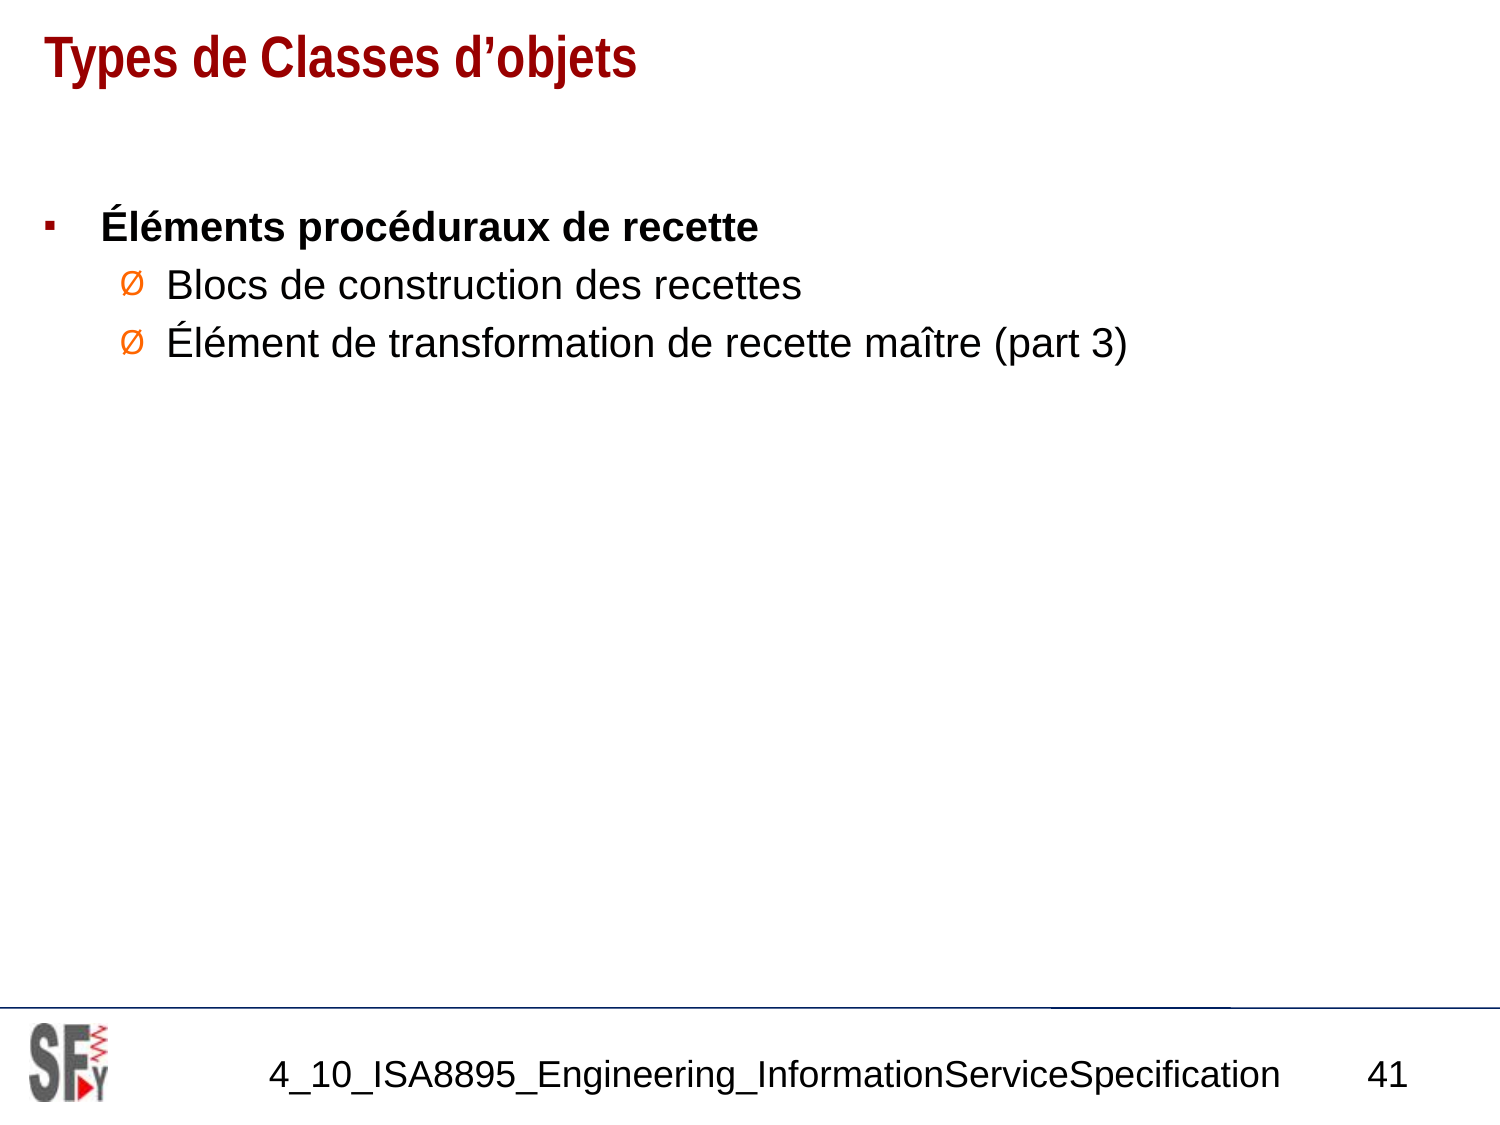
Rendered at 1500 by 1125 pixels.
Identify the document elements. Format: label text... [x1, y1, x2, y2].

footer 4_10_ISA8895_Engineering_InformationServiceSpecification [253, 1034, 1336, 1103]
picture [29, 1023, 108, 1102]
title Types de Classes d’objets [29, 12, 1471, 138]
list Éléments procéduraux de recette Blocs de construction des recettes Élément de transformation de recette maître (part 3) [29, 184, 1471, 988]
slide_number <numéro> [1352, 1034, 1490, 1103]
